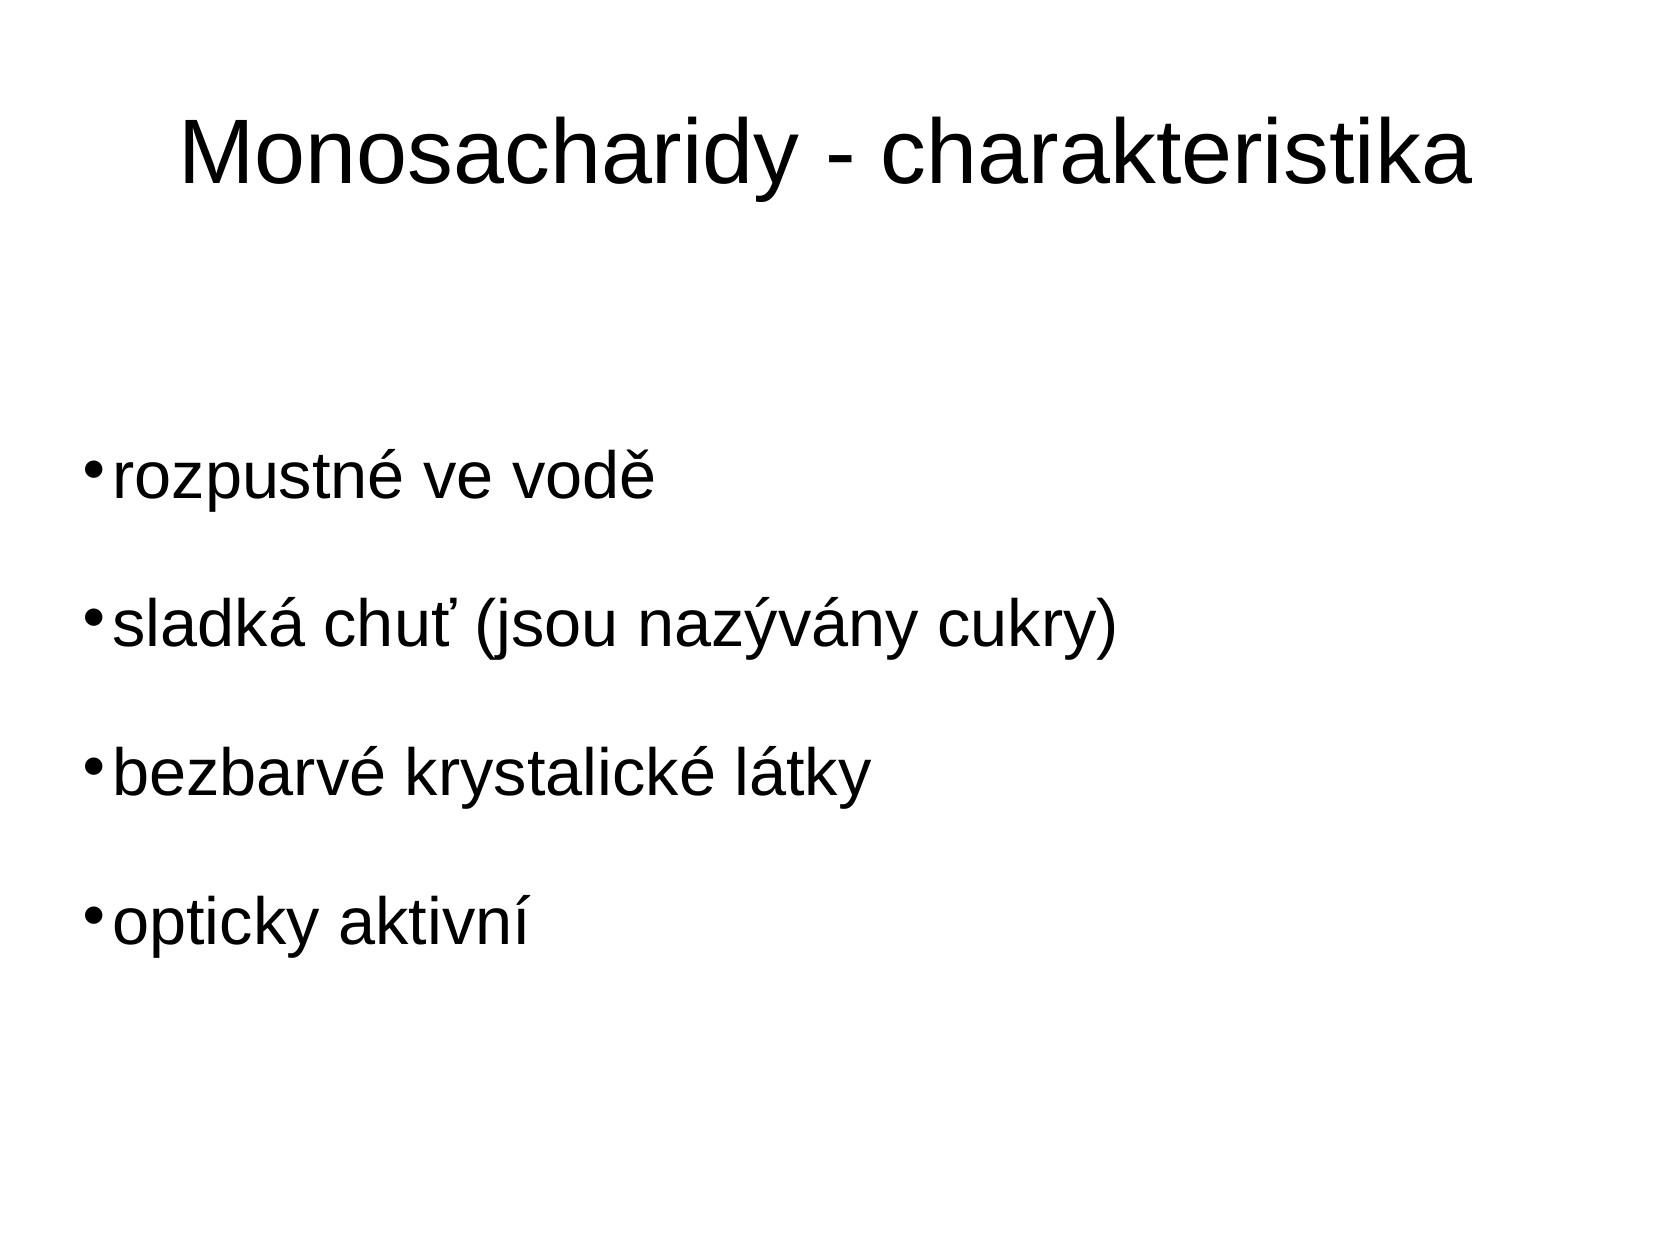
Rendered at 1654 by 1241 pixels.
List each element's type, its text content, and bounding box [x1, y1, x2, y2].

subtitle rozpustné ve vodě sladká chuť (jsou nazývány cukry) bezbarvé krystalické látky opticky aktivní [82, 297, 1570, 1101]
title Monosacharidy - charakteristika [82, 56, 1570, 249]
